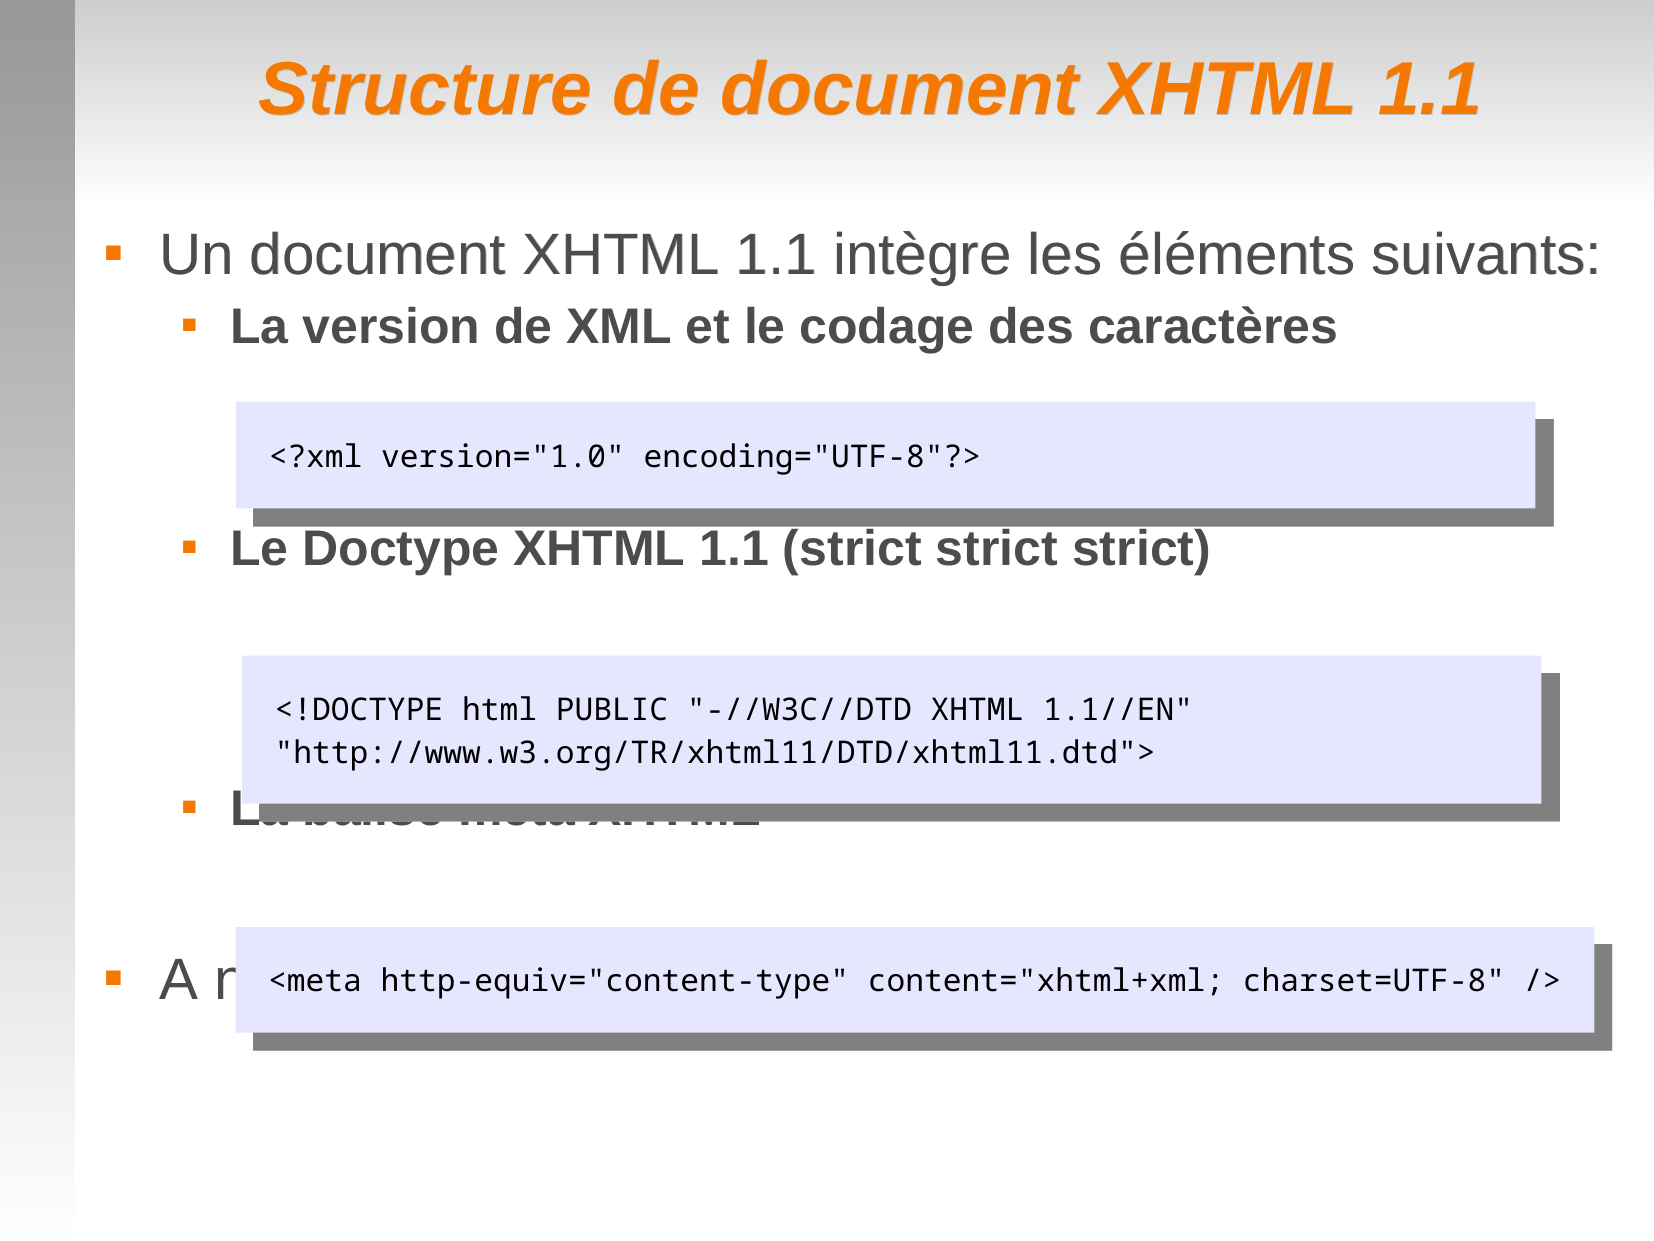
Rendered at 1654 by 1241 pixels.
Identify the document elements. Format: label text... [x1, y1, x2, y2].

title Structure de document XHTML 1.1 [88, 0, 1654, 178]
text_box ﻿<?xml version="1.0" encoding="UTF-8"?> [236, 401, 1536, 509]
list Un document XHTML 1.1 intègre les éléments suivants: La version de XML et le codage des caractères Le Doctype XHTML 1.1 (strict strict strict) La balise meta XHTML A n'utiliser que dans quelques années... [88, 221, 1625, 1208]
text_box <!DOCTYPE html PUBLIC "-//W3C//DTD XHTML 1.1//EN" "http://www.w3.org/TR/xhtml11/DTD/xhtml11.dtd"> [242, 655, 1542, 804]
text_box <meta http-equiv="content-type" content="xhtml+xml; charset=UTF-8" /> [235, 927, 1595, 1027]
